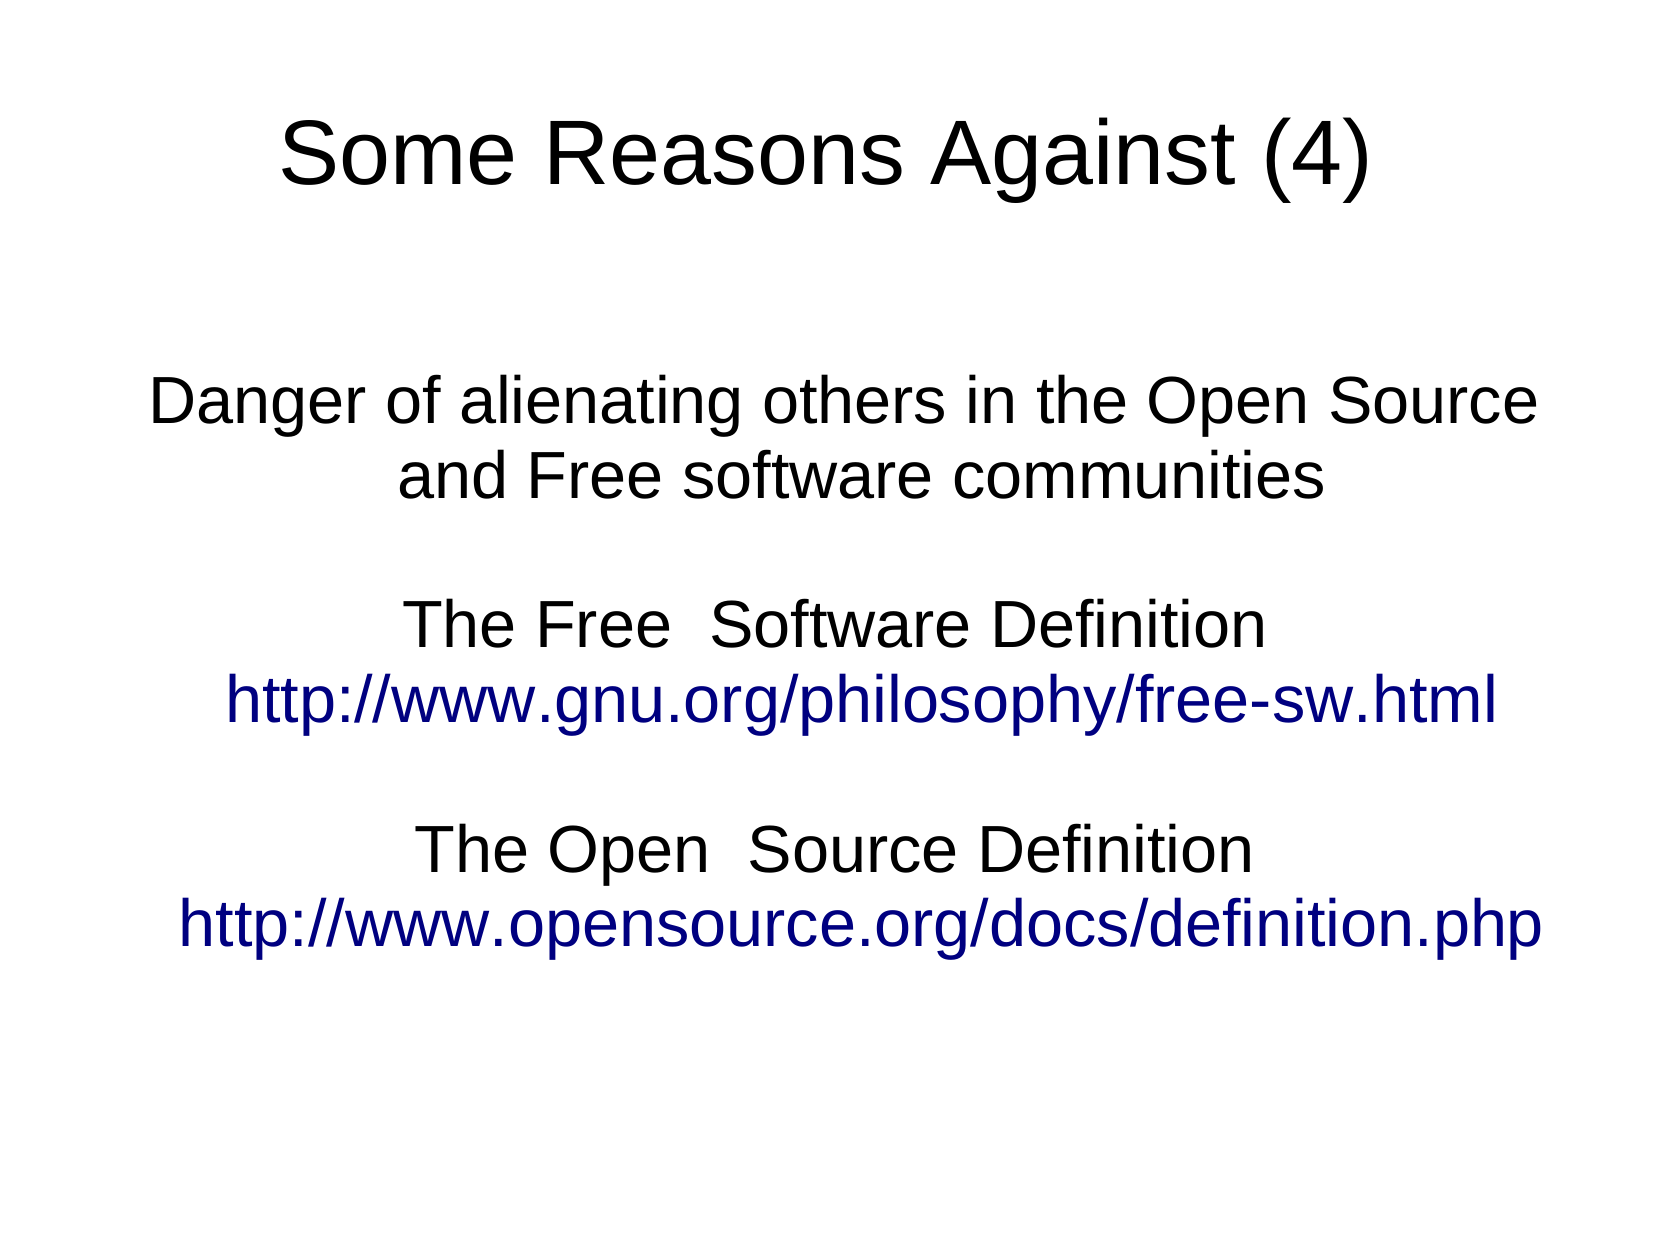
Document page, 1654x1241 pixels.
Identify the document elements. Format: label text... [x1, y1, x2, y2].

title Some Reasons Against (4) [82, 49, 1571, 257]
subtitle Danger of alienating others in the Open Source and Free software communities The Free Software Definition http://www.gnu.org/philosophy/free-sw.html The Open Source Definition http://www.opensource.org/docs/definition.php [82, 290, 1571, 1109]
